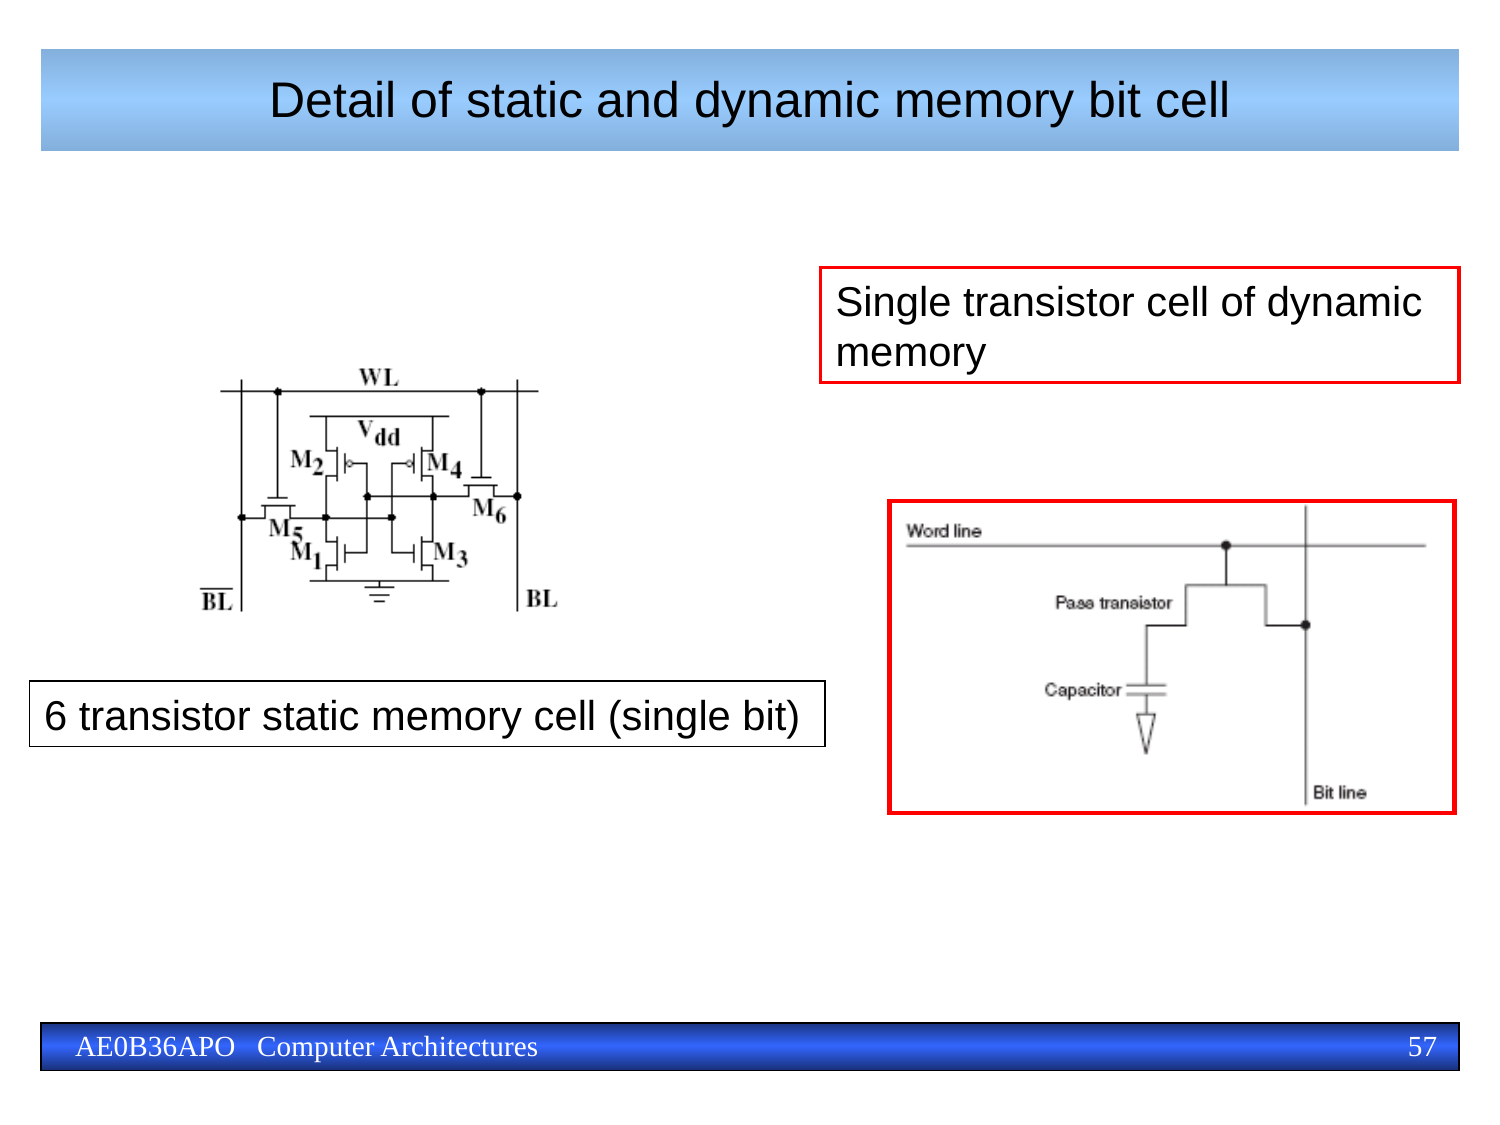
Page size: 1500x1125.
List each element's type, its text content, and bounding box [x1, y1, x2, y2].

picture [147, 350, 603, 651]
title Detail of static and dynamic memory bit cell [41, 49, 1459, 151]
text_box Single transistor cell of dynamic memory [820, 267, 1459, 383]
text_box 6 transistor static memory cell (single bit) [29, 680, 825, 747]
picture [891, 503, 1452, 811]
